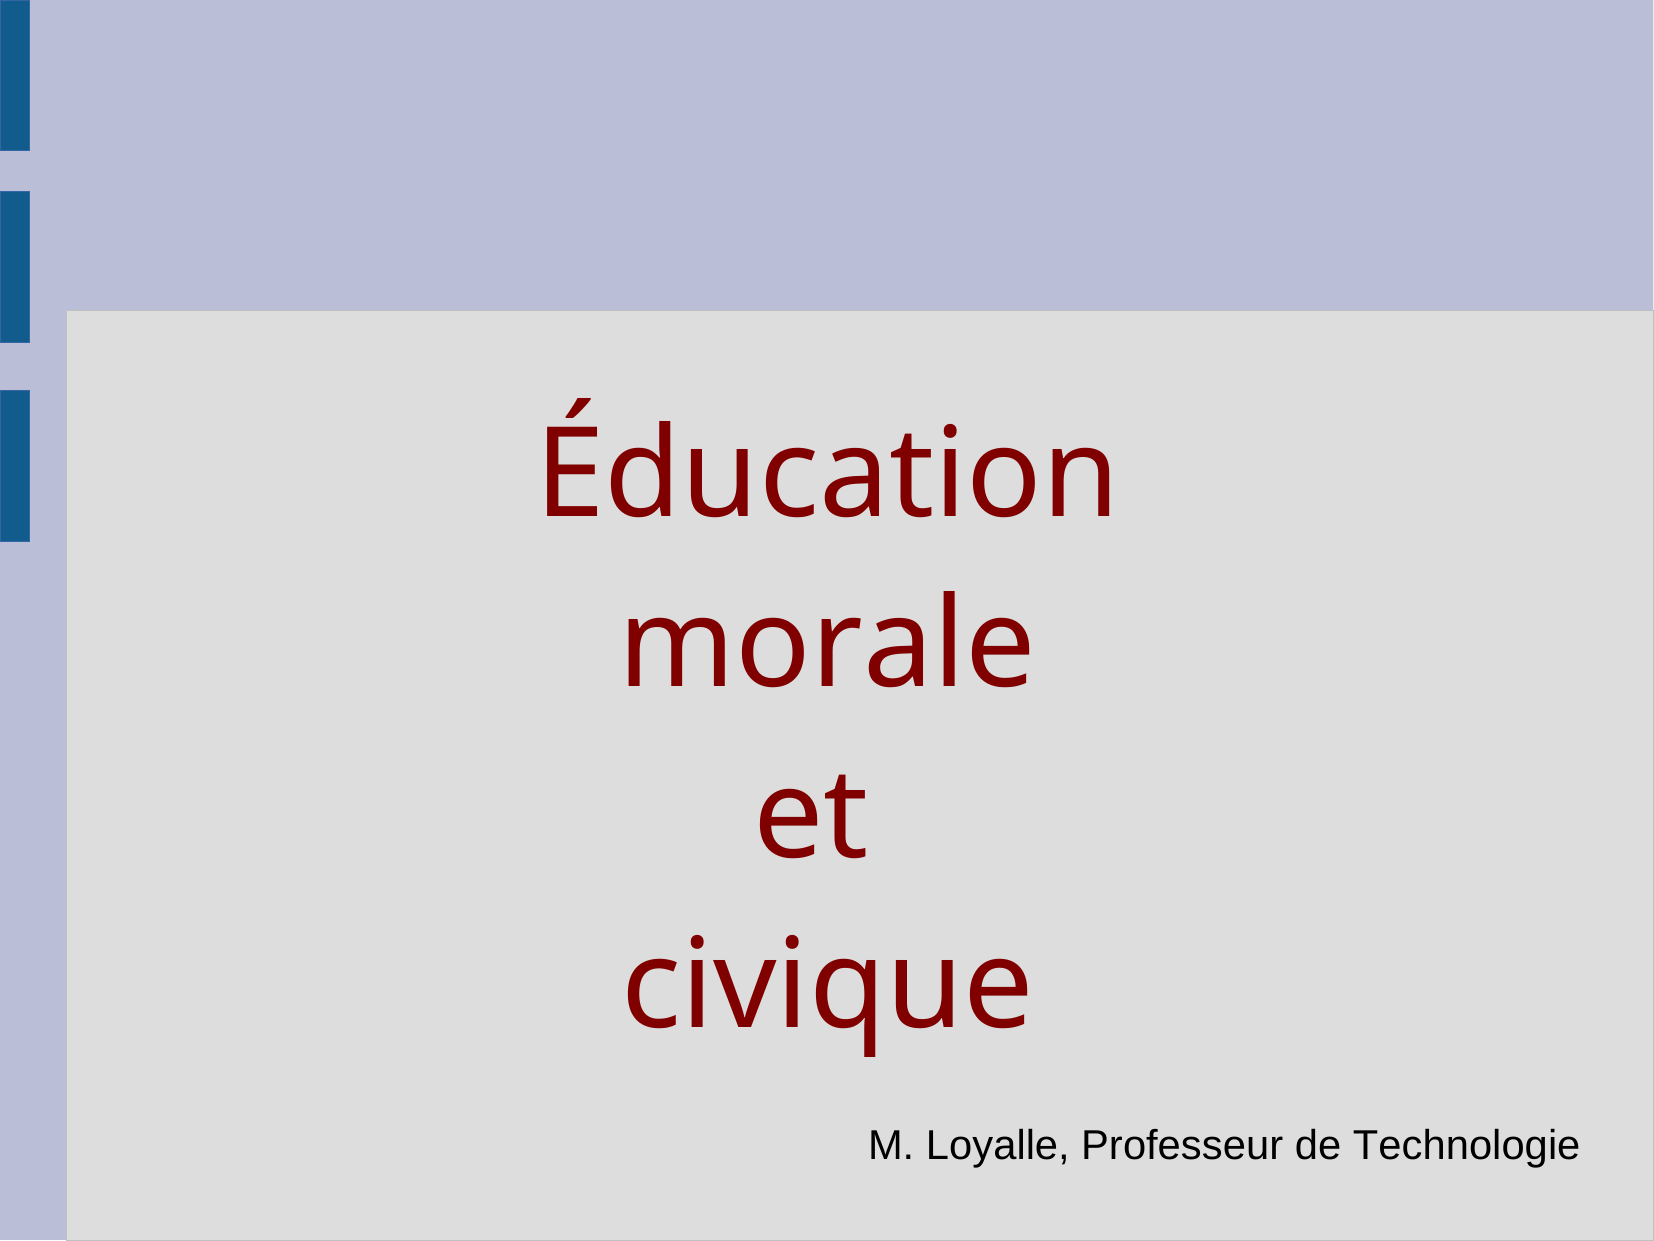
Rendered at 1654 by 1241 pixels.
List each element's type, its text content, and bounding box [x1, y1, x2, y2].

title Éducation morale et civique [119, 354, 1536, 1093]
list M. Loyalle, Professeur de Technologie [797, 1122, 1595, 1182]
